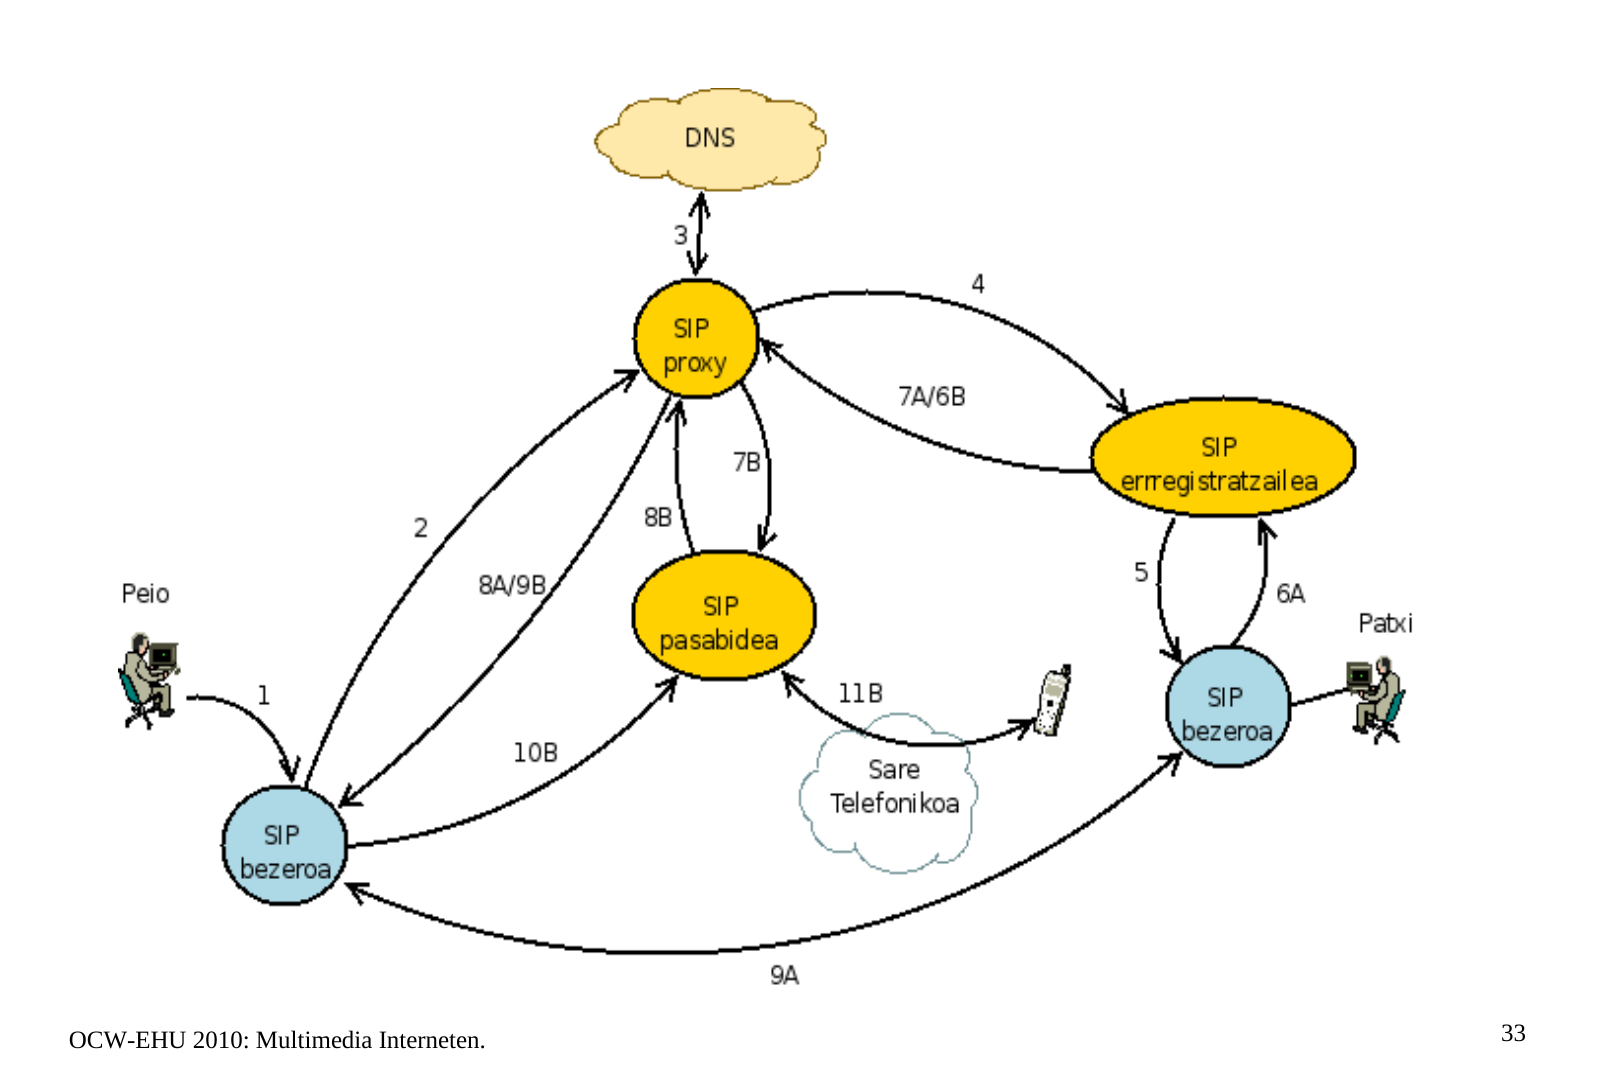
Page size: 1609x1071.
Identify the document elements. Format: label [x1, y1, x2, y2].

picture [118, 88, 1418, 1004]
